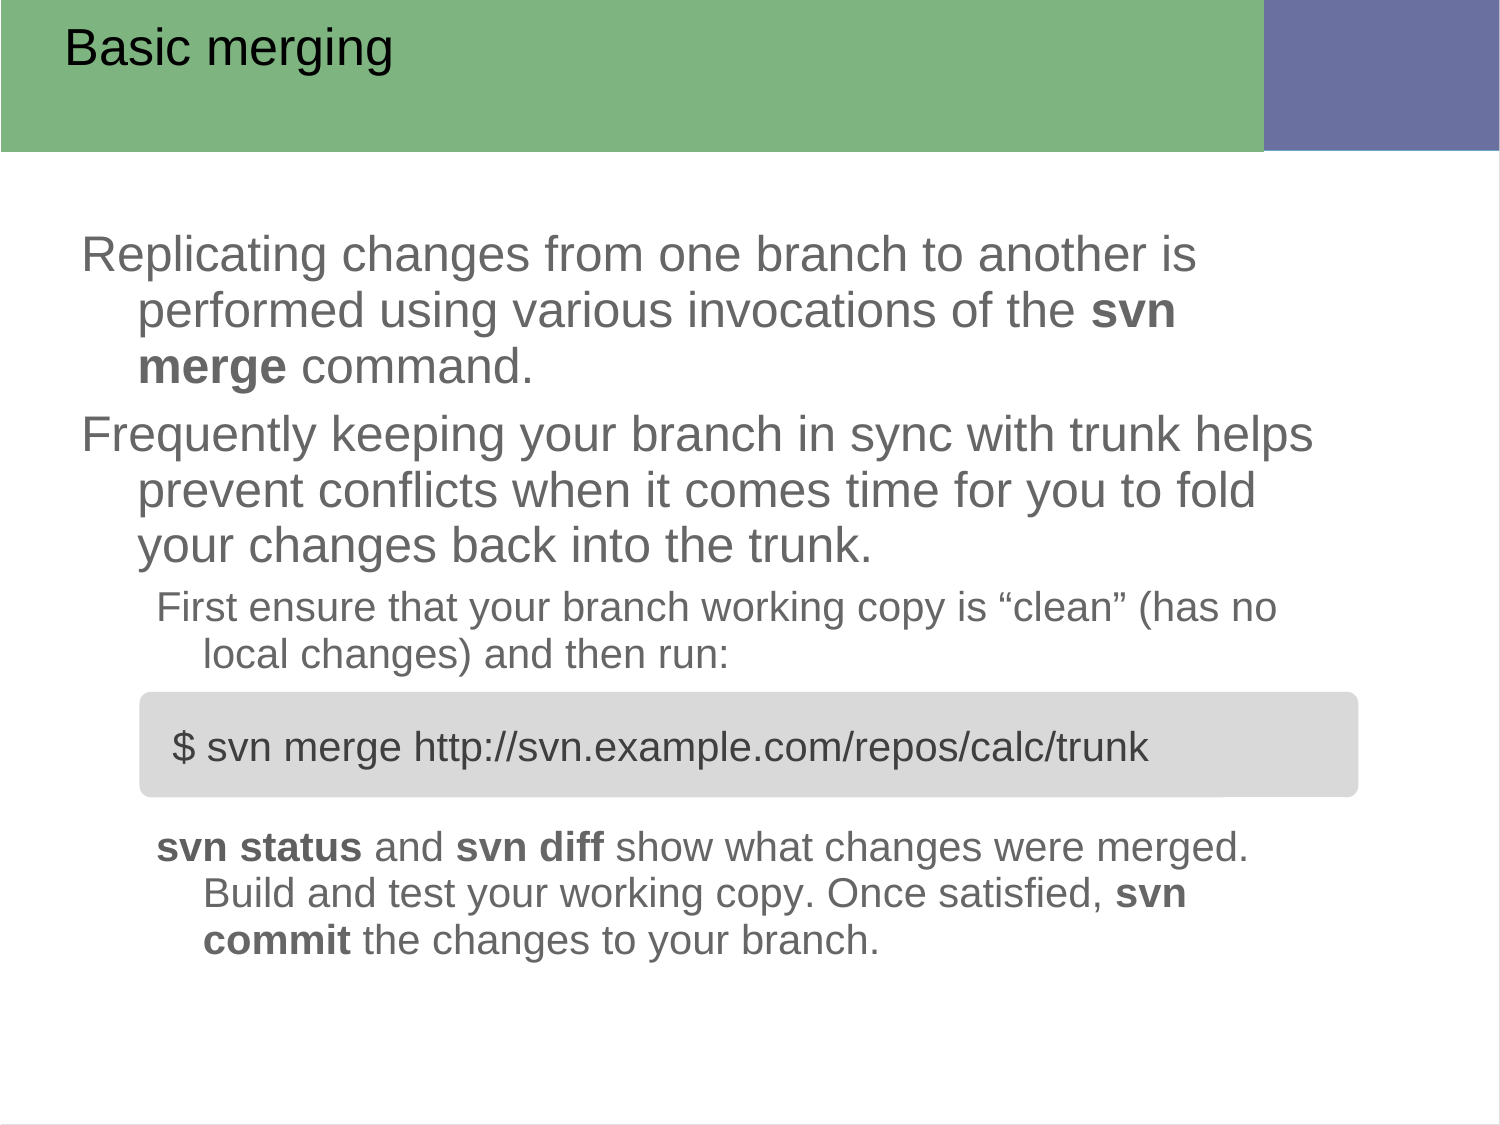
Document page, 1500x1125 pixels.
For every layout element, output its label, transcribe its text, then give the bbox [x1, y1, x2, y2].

picture [0, 0, 1500, 1125]
title Basic merging [49, 16, 1253, 90]
list Replicating changes from one branch to another is performed using various invocations of the svn merge command. Frequently keeping your branch in sync with trunk helps prevent conflicts when it comes time for you to fold your changes back into the trunk. First ensure that your branch working copy is “clean” (has no local changes) and then run: svn status and svn diff show what changes were merged. Build and test your working copy. Once satisfied, svn commit the changes to your branch. [66, 219, 1342, 971]
text_box $ svn merge http://svn.example.com/repos/calc/trunk [139, 691, 1359, 798]
